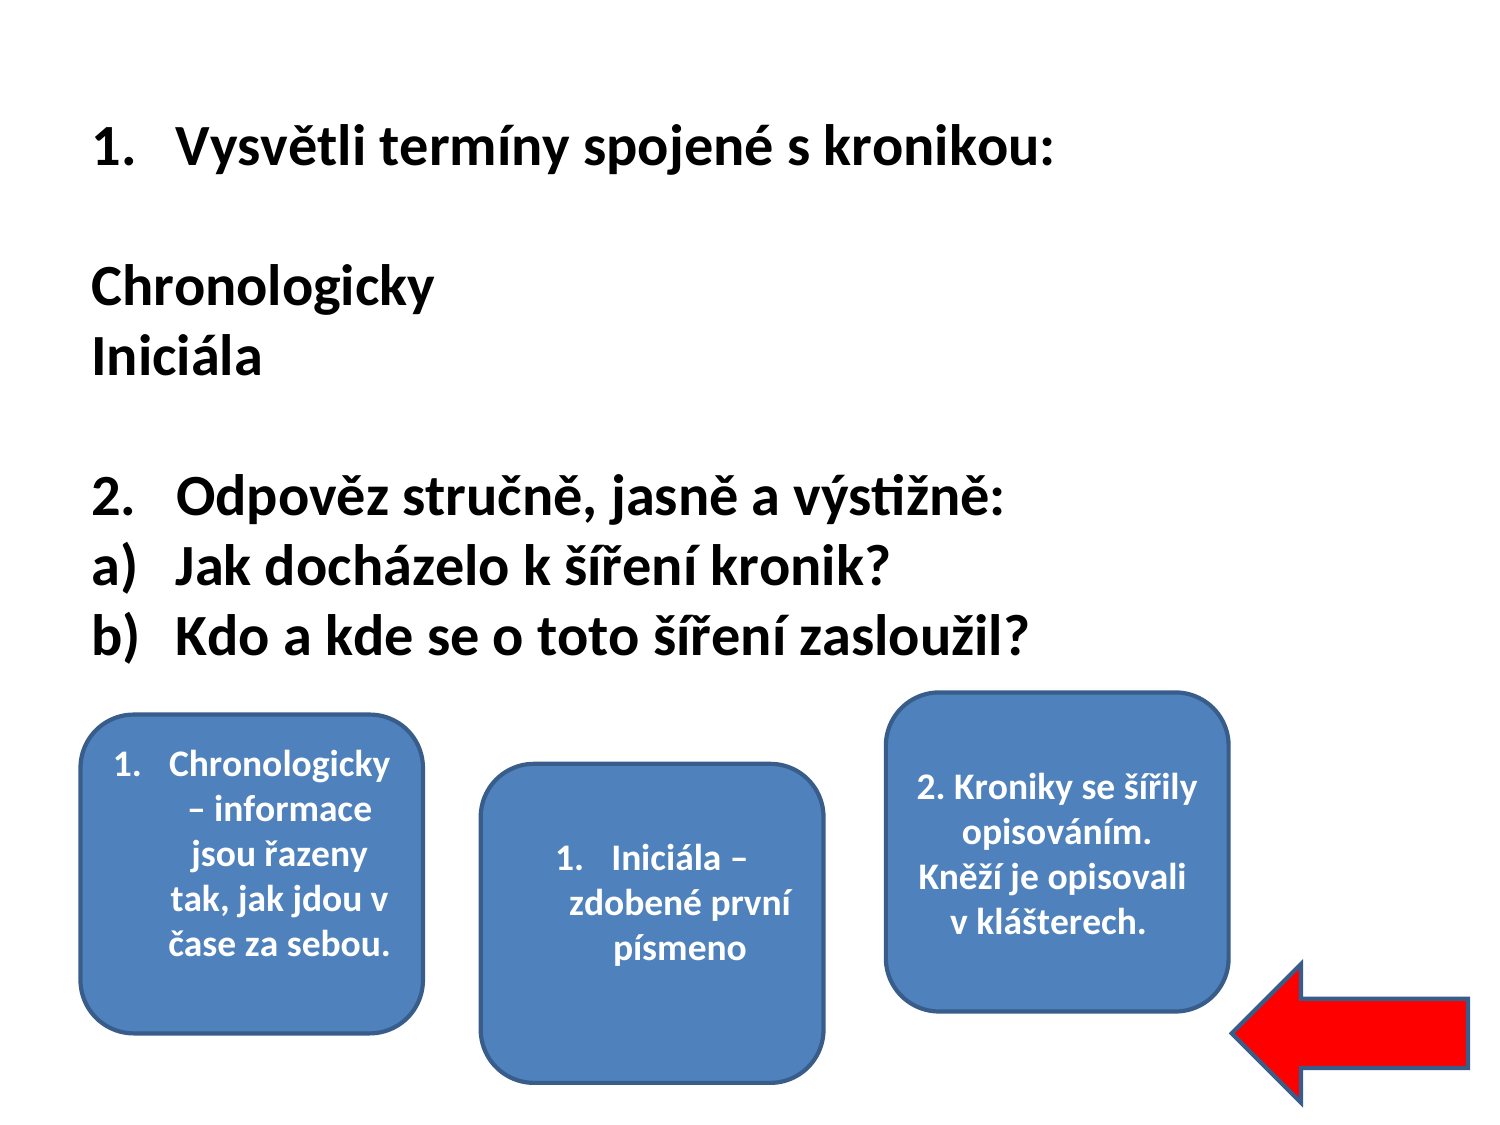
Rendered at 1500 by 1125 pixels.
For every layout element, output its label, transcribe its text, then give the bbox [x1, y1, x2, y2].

text_box Vysvětli termíny spojené s kronikou: Chronologicky Iniciála 2. Odpověz stručně, jasně a výstižně: Jak docházelo k šíření kronik? Kdo a kde se o toto šíření zasloužil? [76, 115, 1400, 659]
text_box Iniciála – zdobené první písmeno [480, 763, 824, 1083]
text_box [1231, 964, 1468, 1103]
text_box 2. Kroniky se šířily opisováním. Kněží je opisovali v klášterech. [885, 692, 1229, 1012]
text_box Chronologicky – informace jsou řazeny tak, jak jdou v čase za sebou. [80, 714, 423, 1034]
